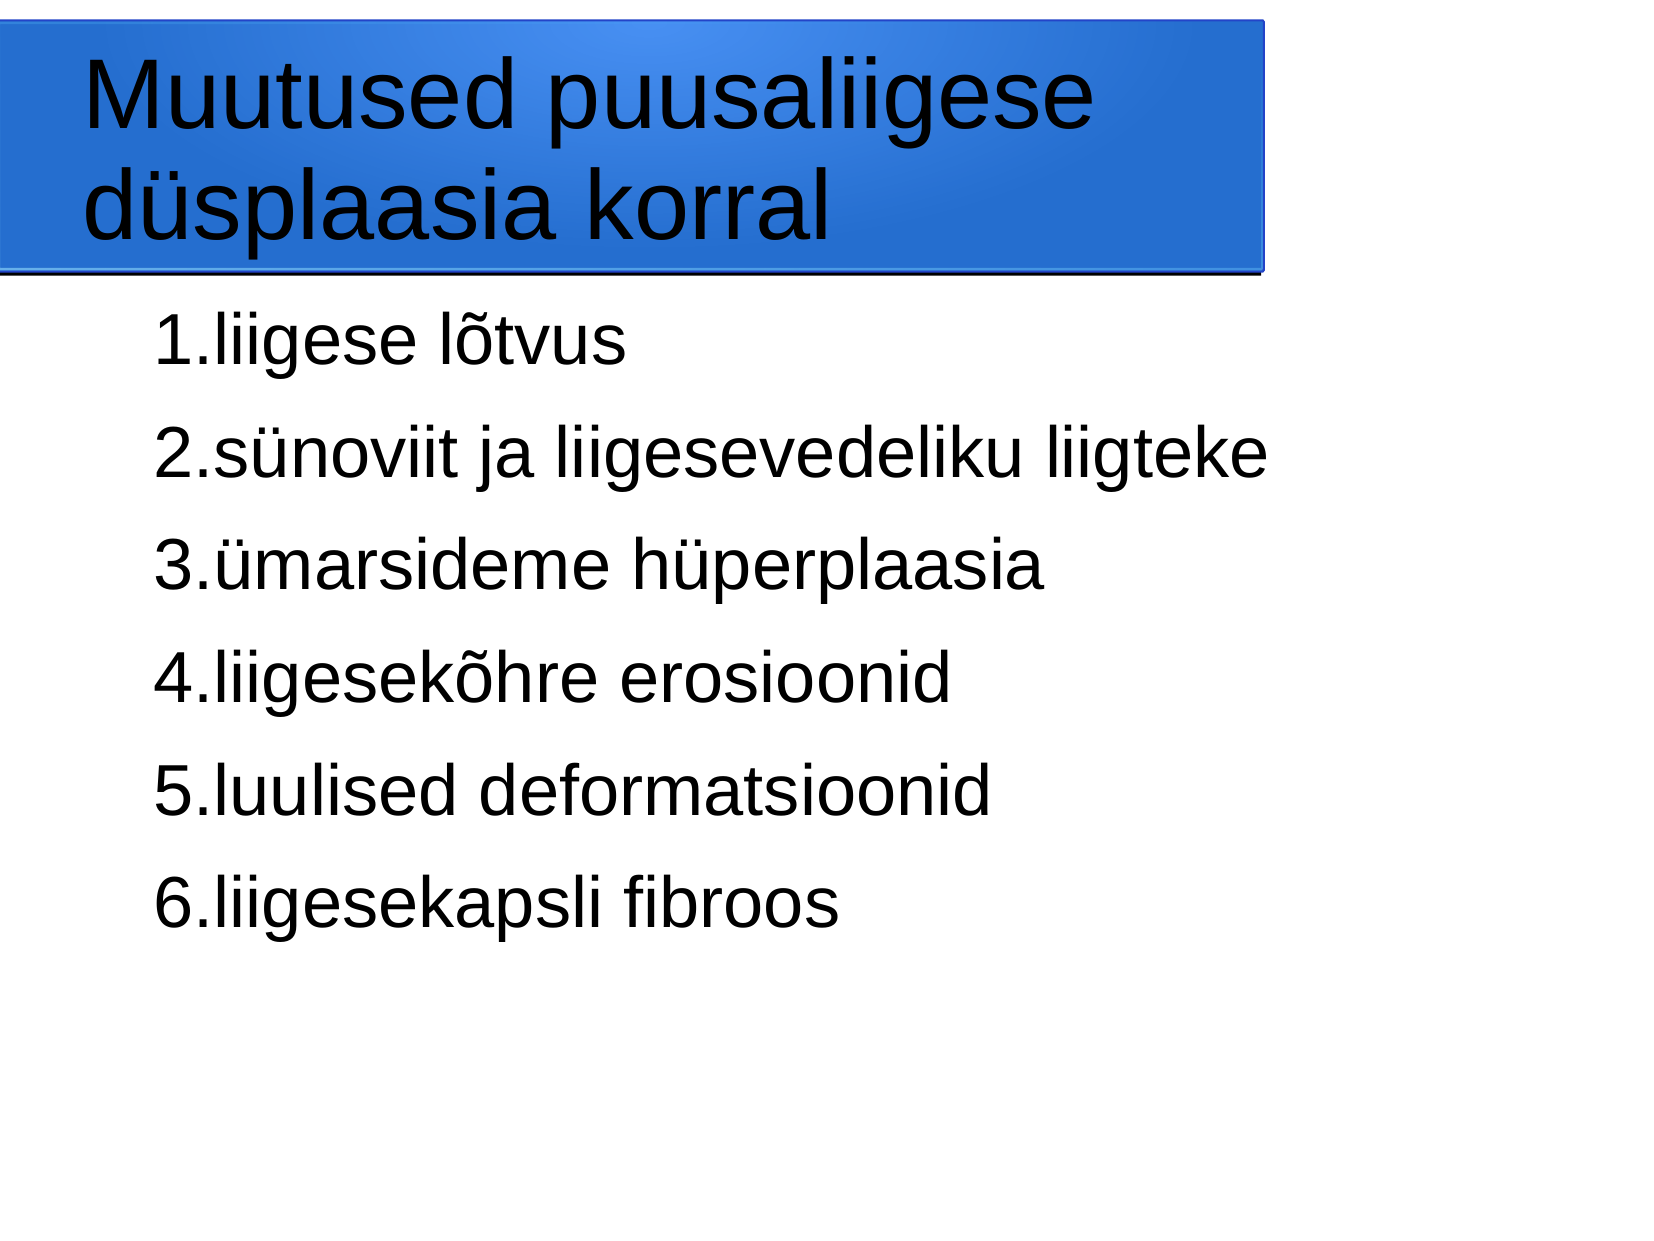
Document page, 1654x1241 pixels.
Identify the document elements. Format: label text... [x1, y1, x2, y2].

list 1.liigese lõtvus 2.sünoviit ja liigesevedeliku liigteke 3.ümarsideme hüperplaasia 4.liigesekõhre erosioonid 5.luulised deformatsioonid 6.liigesekapsli fibroos [82, 299, 1571, 1019]
title Muutused puusaliigese düsplaasia korral [82, 38, 1235, 261]
